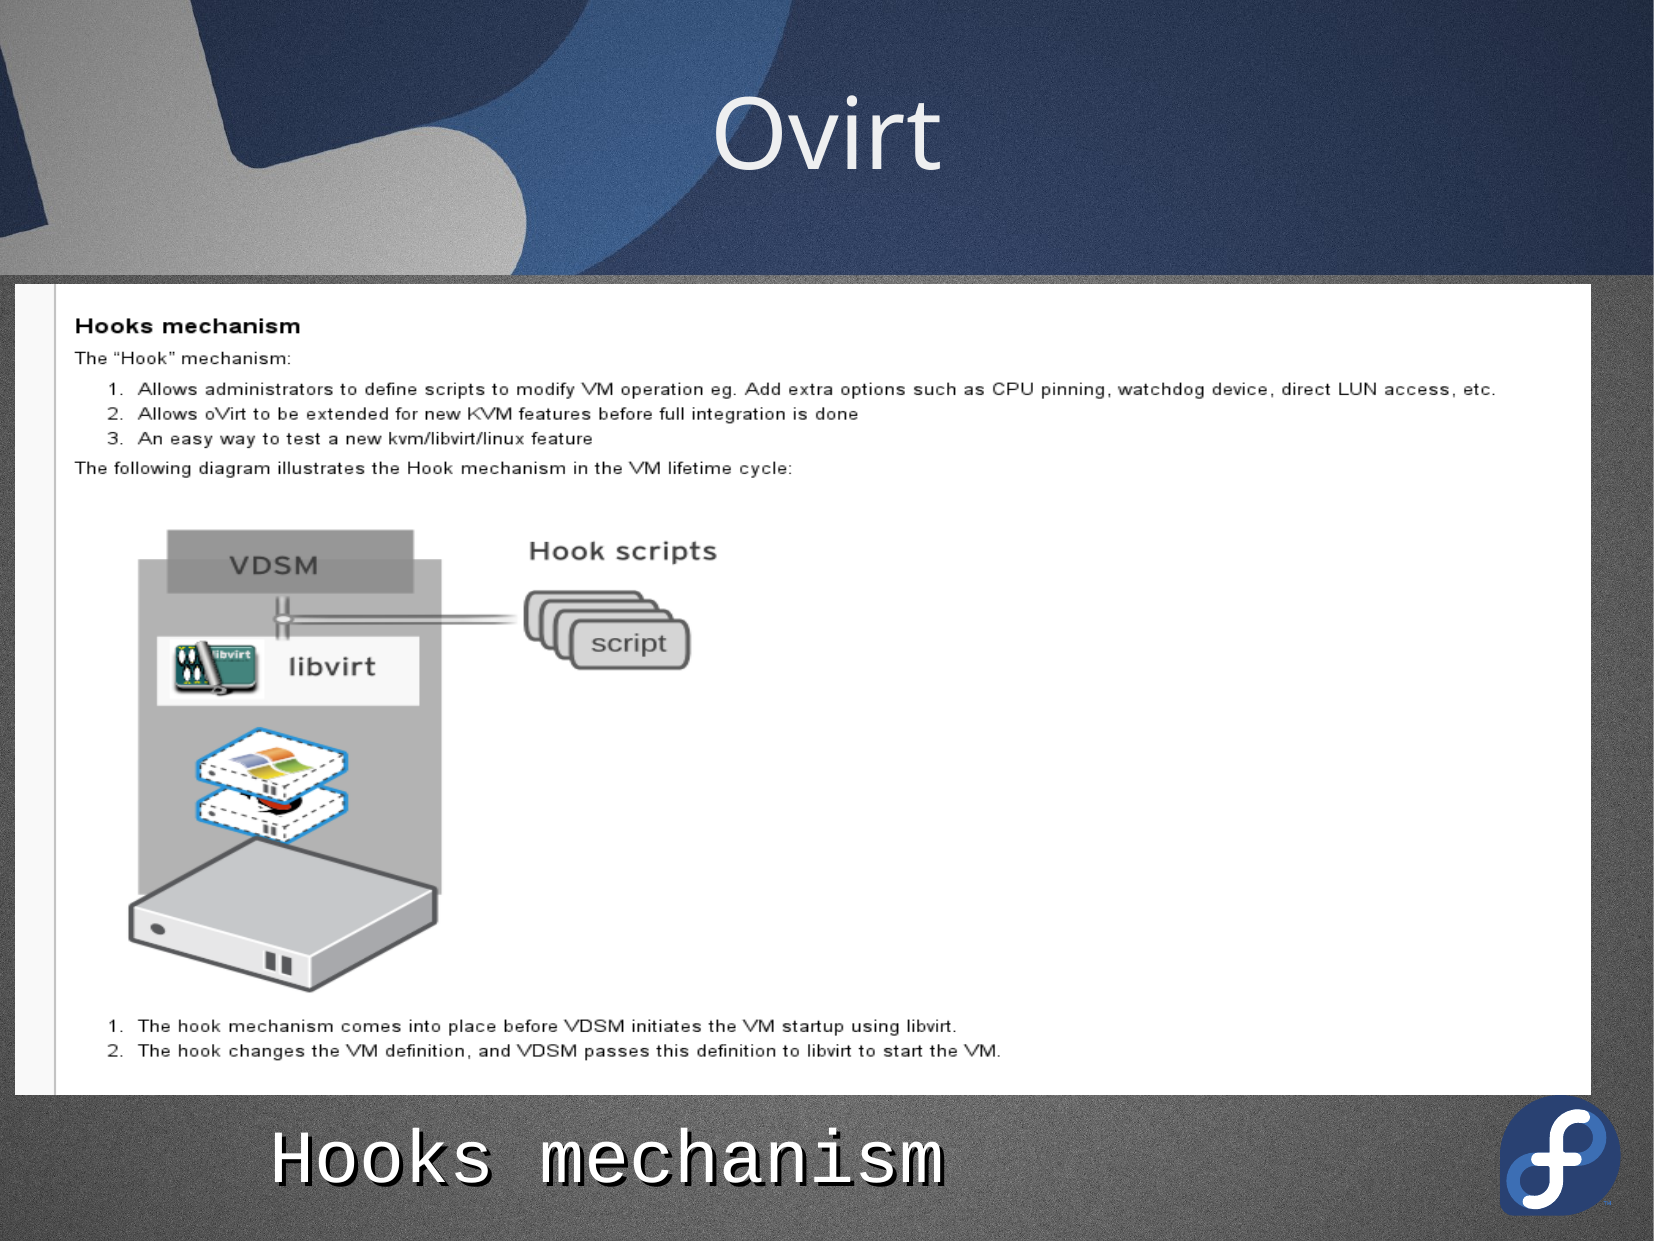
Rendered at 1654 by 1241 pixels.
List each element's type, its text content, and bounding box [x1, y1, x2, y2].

text_box Hooks mechanism [255, 1096, 1306, 1215]
text_box Ovirt [88, 29, 1565, 237]
picture [0, 0, 1654, 1241]
